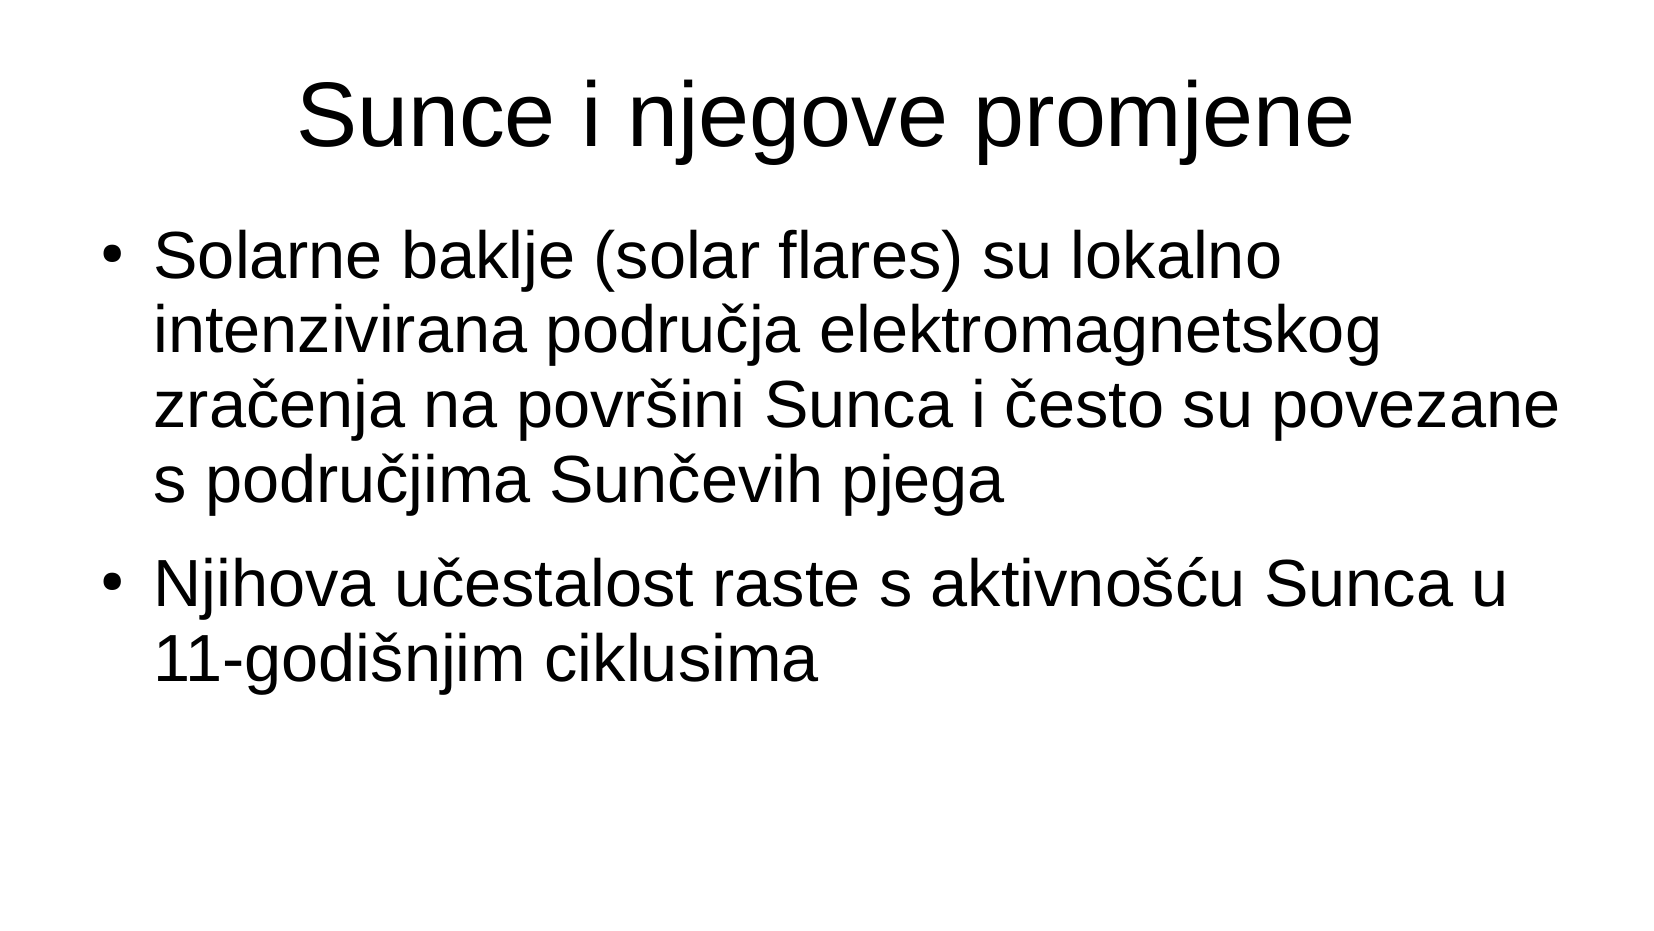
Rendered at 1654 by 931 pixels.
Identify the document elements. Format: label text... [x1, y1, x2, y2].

list Solarne baklje (solar flares) su lokalno intenzivirana područja elektromagnetskog zračenja na površini Sunca i često su povezane s područjima Sunčevih pjega Njihova učestalost raste s aktivnošću Sunca u 11-godišnjim ciklusima [82, 217, 1571, 758]
title Sunce i njegove promjene [82, 37, 1571, 193]
